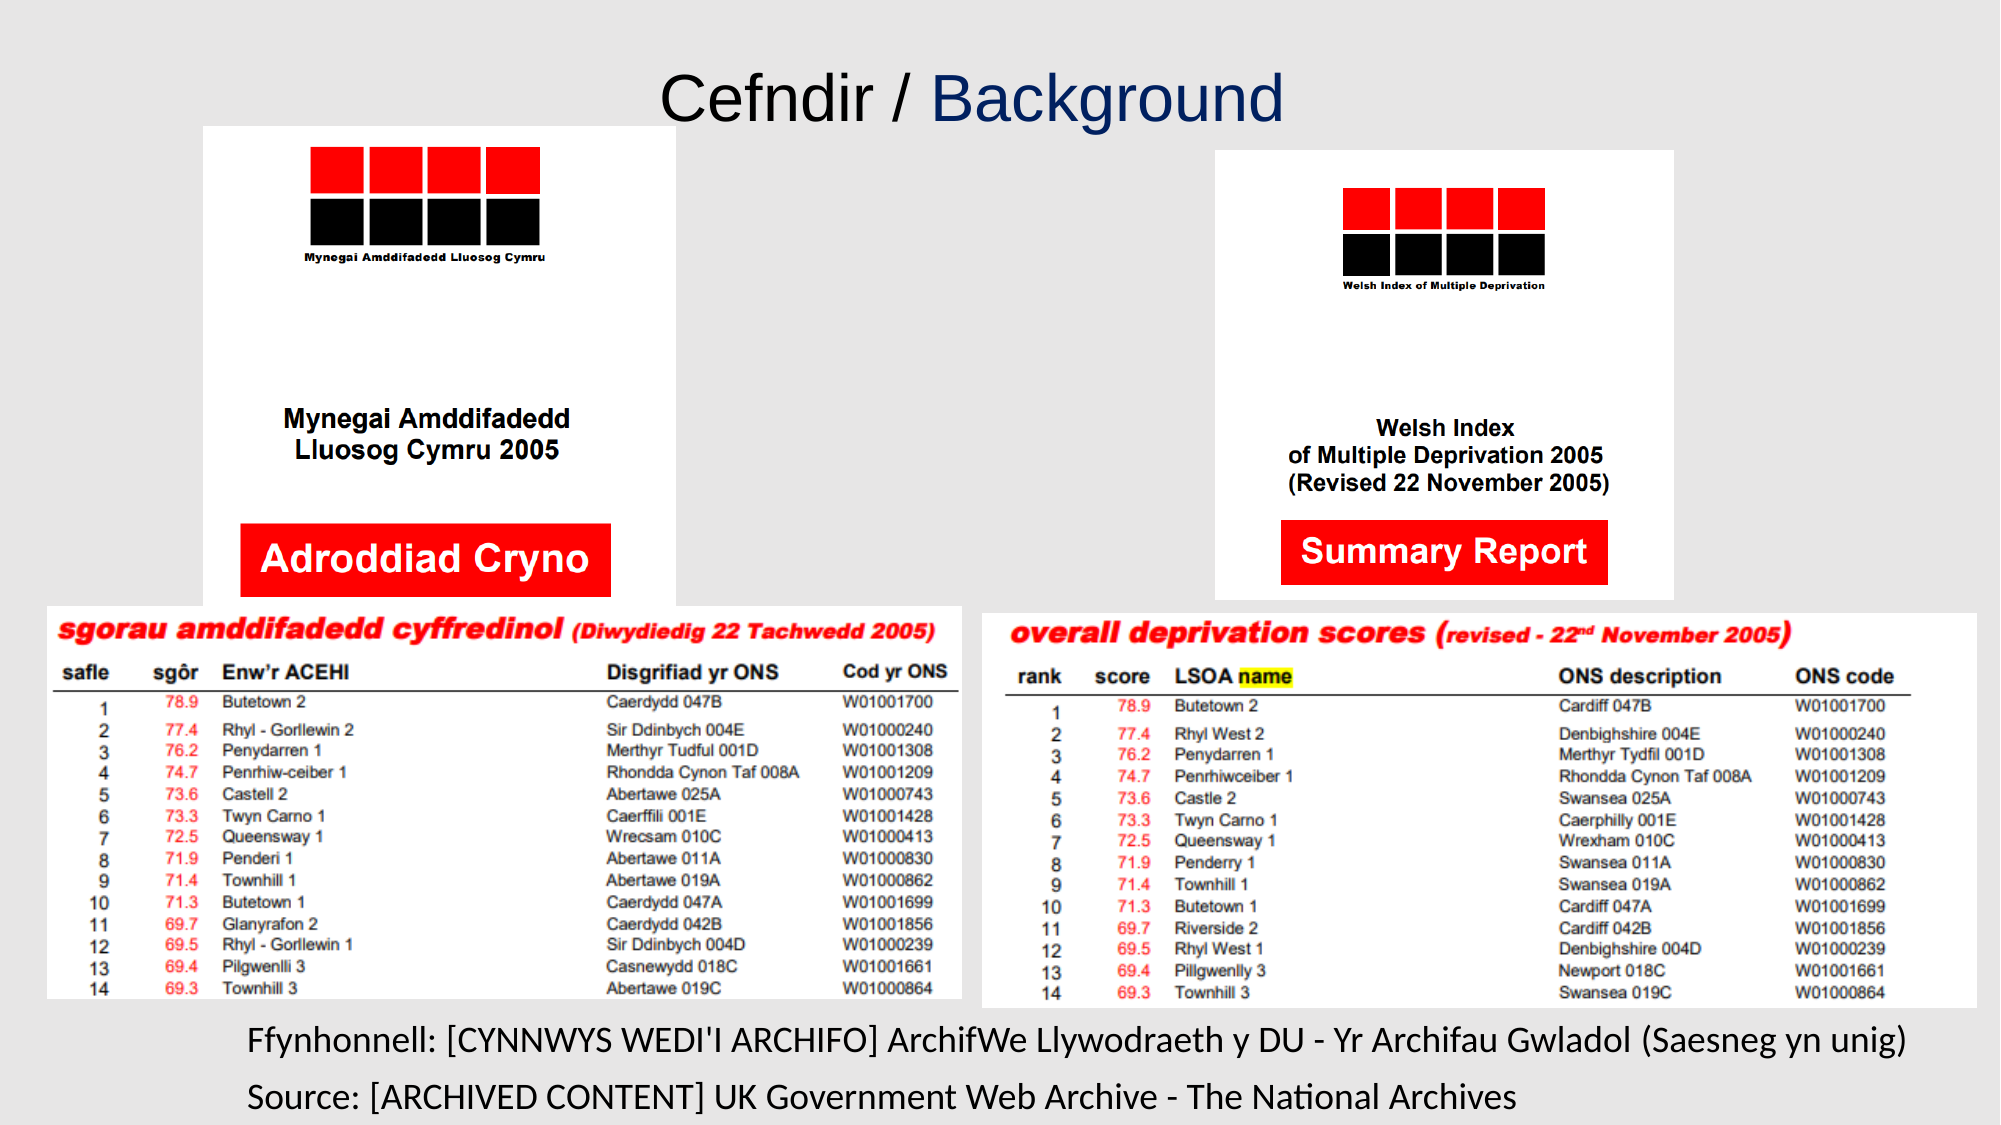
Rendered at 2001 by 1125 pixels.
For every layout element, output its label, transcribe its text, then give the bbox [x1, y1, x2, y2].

picture [982, 614, 1977, 1008]
picture [47, 126, 962, 999]
picture [1215, 150, 1674, 600]
text_box Ffynhonnell: [CYNNWYS WEDI'I ARCHIFO] ArchifWe Llywodraeth y DU - Yr Archifau Gwladol (Saesneg yn unig) [232, 1007, 1935, 1069]
text_box Source: [ARCHIVED CONTENT] UK Government Web Archive - The National Archives [232, 1069, 1615, 1125]
text_box Cefndir / Background [291, 46, 1674, 137]
